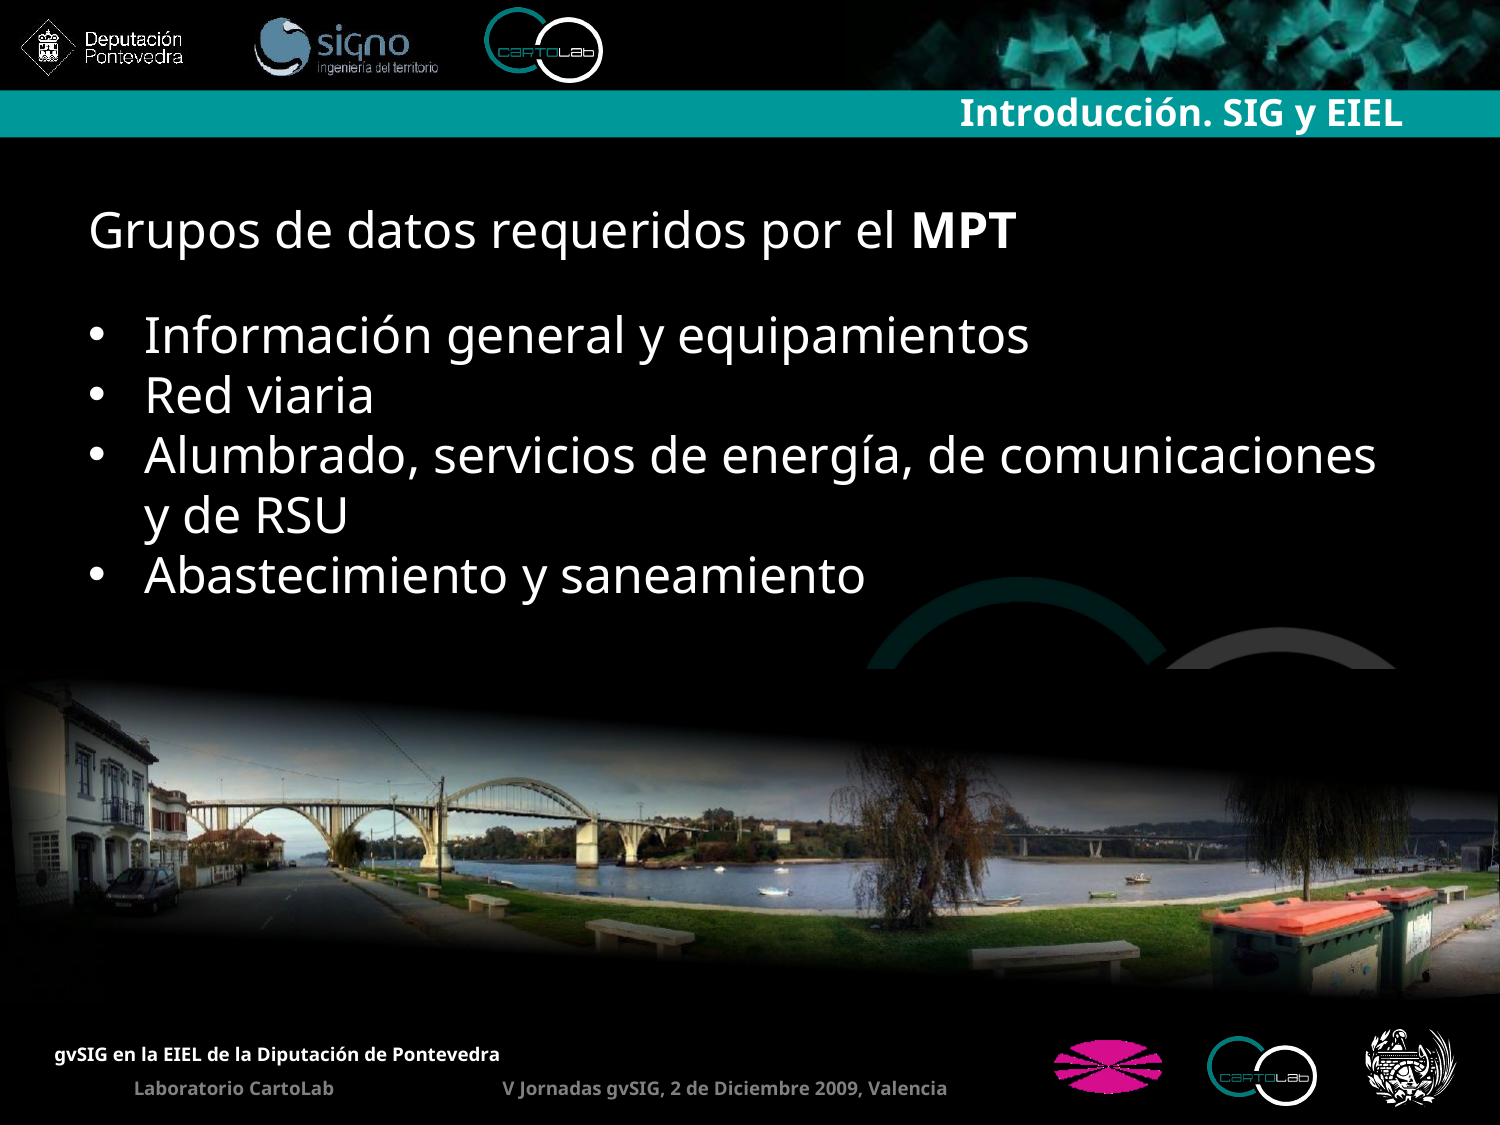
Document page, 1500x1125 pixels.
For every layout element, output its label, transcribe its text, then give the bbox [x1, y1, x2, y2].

picture [844, 0, 1500, 90]
picture [1207, 1036, 1317, 1106]
picture [0, 577, 1500, 1004]
picture [1052, 1038, 1164, 1095]
text_box Grupos de datos requeridos por el MPT Información general y equipamientos Red viaria Alumbrado, servicios de energía, de comunicaciones y de RSU Abastecimiento y saneamiento [73, 190, 1424, 611]
picture [0, 0, 438, 90]
picture [484, 7, 603, 83]
text_box Introducción. SIG y EIEL [945, 82, 1496, 142]
